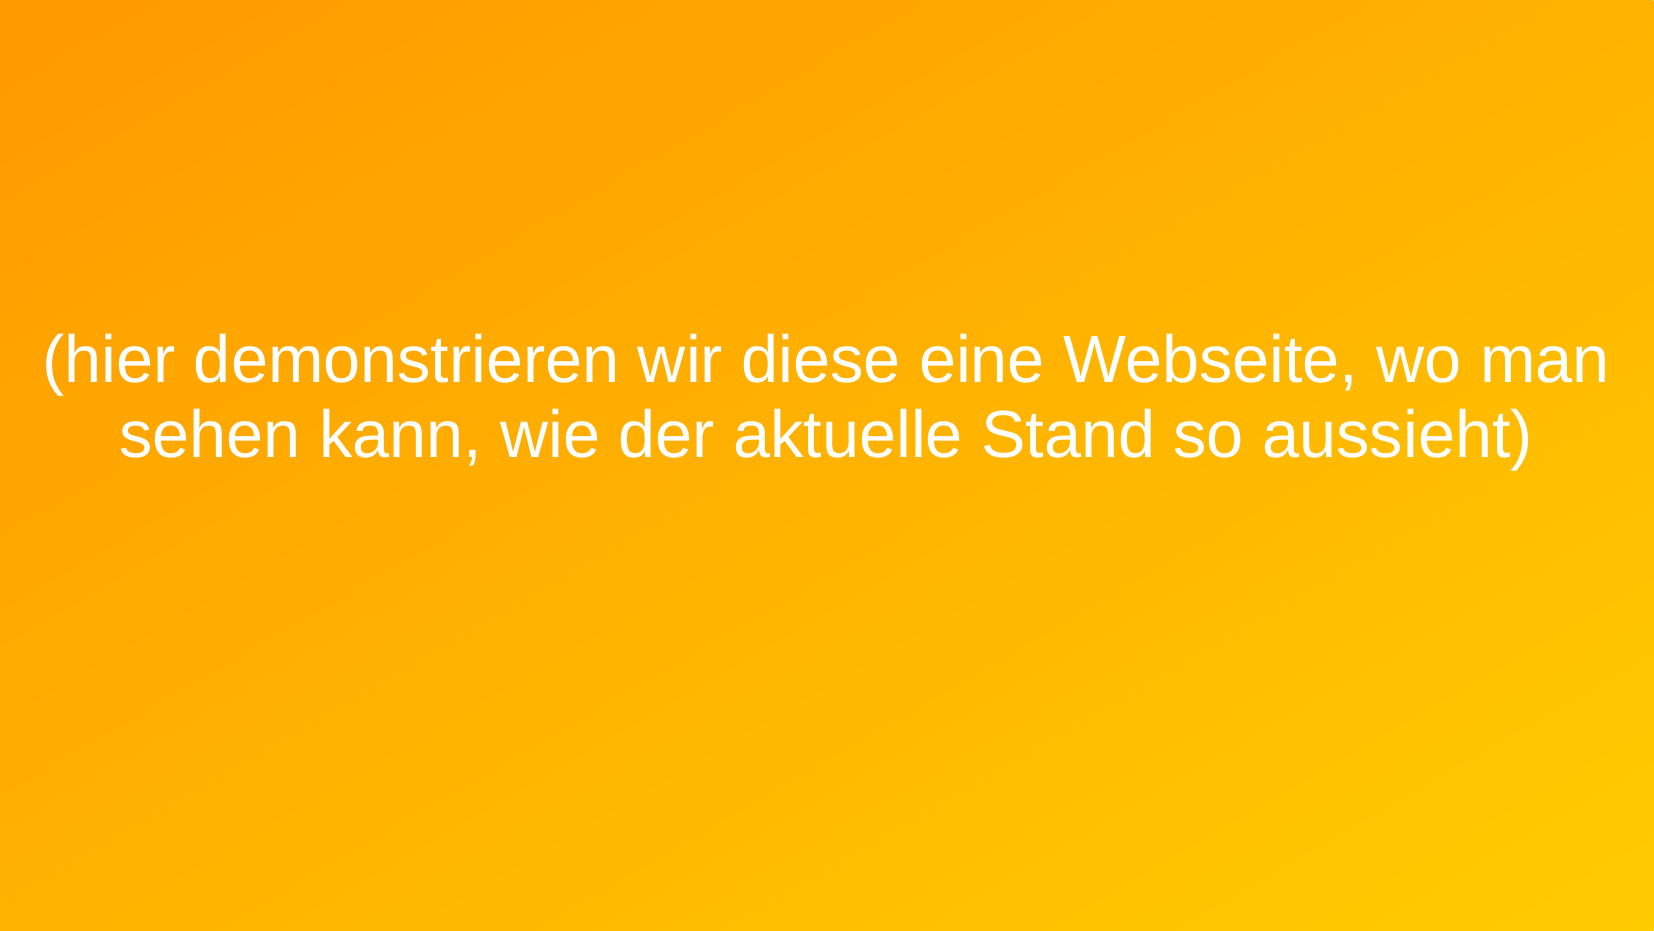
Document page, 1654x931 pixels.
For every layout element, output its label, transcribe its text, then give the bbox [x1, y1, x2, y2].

subtitle (hier demonstrieren wir diese eine Webseite, wo man sehen kann, wie der aktuelle Stand so aussieht) [0, 37, 1654, 757]
